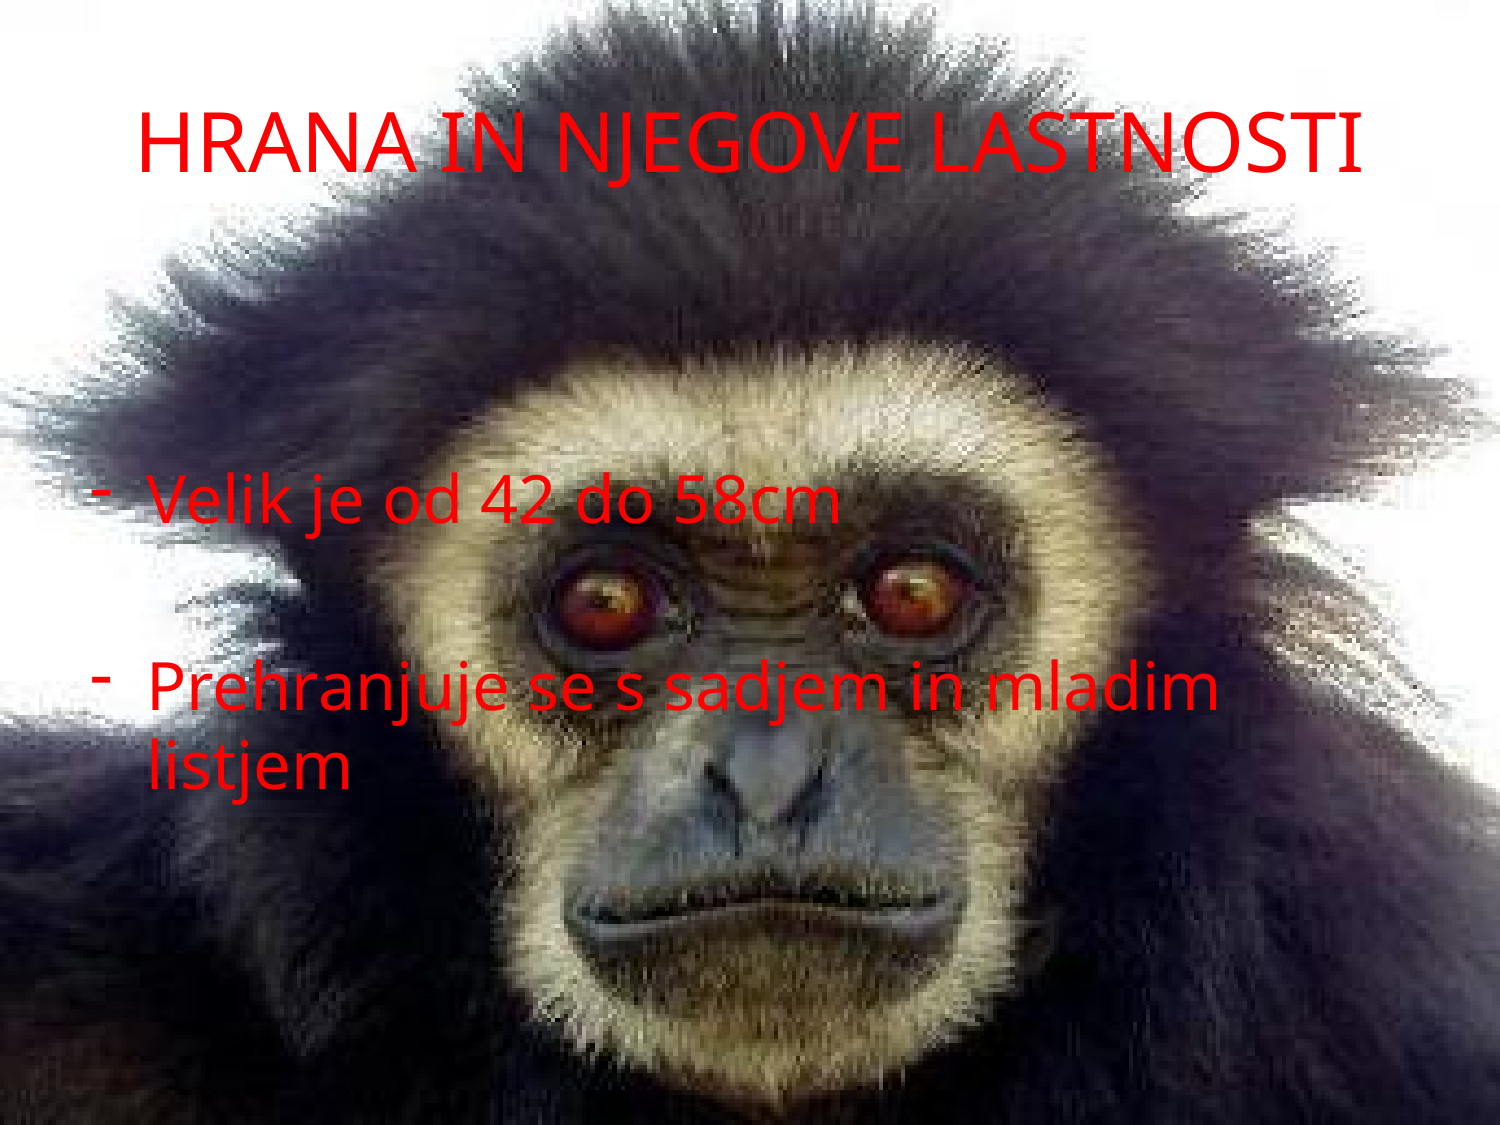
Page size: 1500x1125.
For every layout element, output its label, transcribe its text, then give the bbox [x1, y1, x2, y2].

title HRANA IN NJEGOVE LASTNOSTI [75, 45, 1425, 233]
list Velik je od 42 do 58cm Prehranjuje se s sadjem in mladim listjem [75, 262, 1425, 1005]
picture [0, 0, 1500, 1125]
